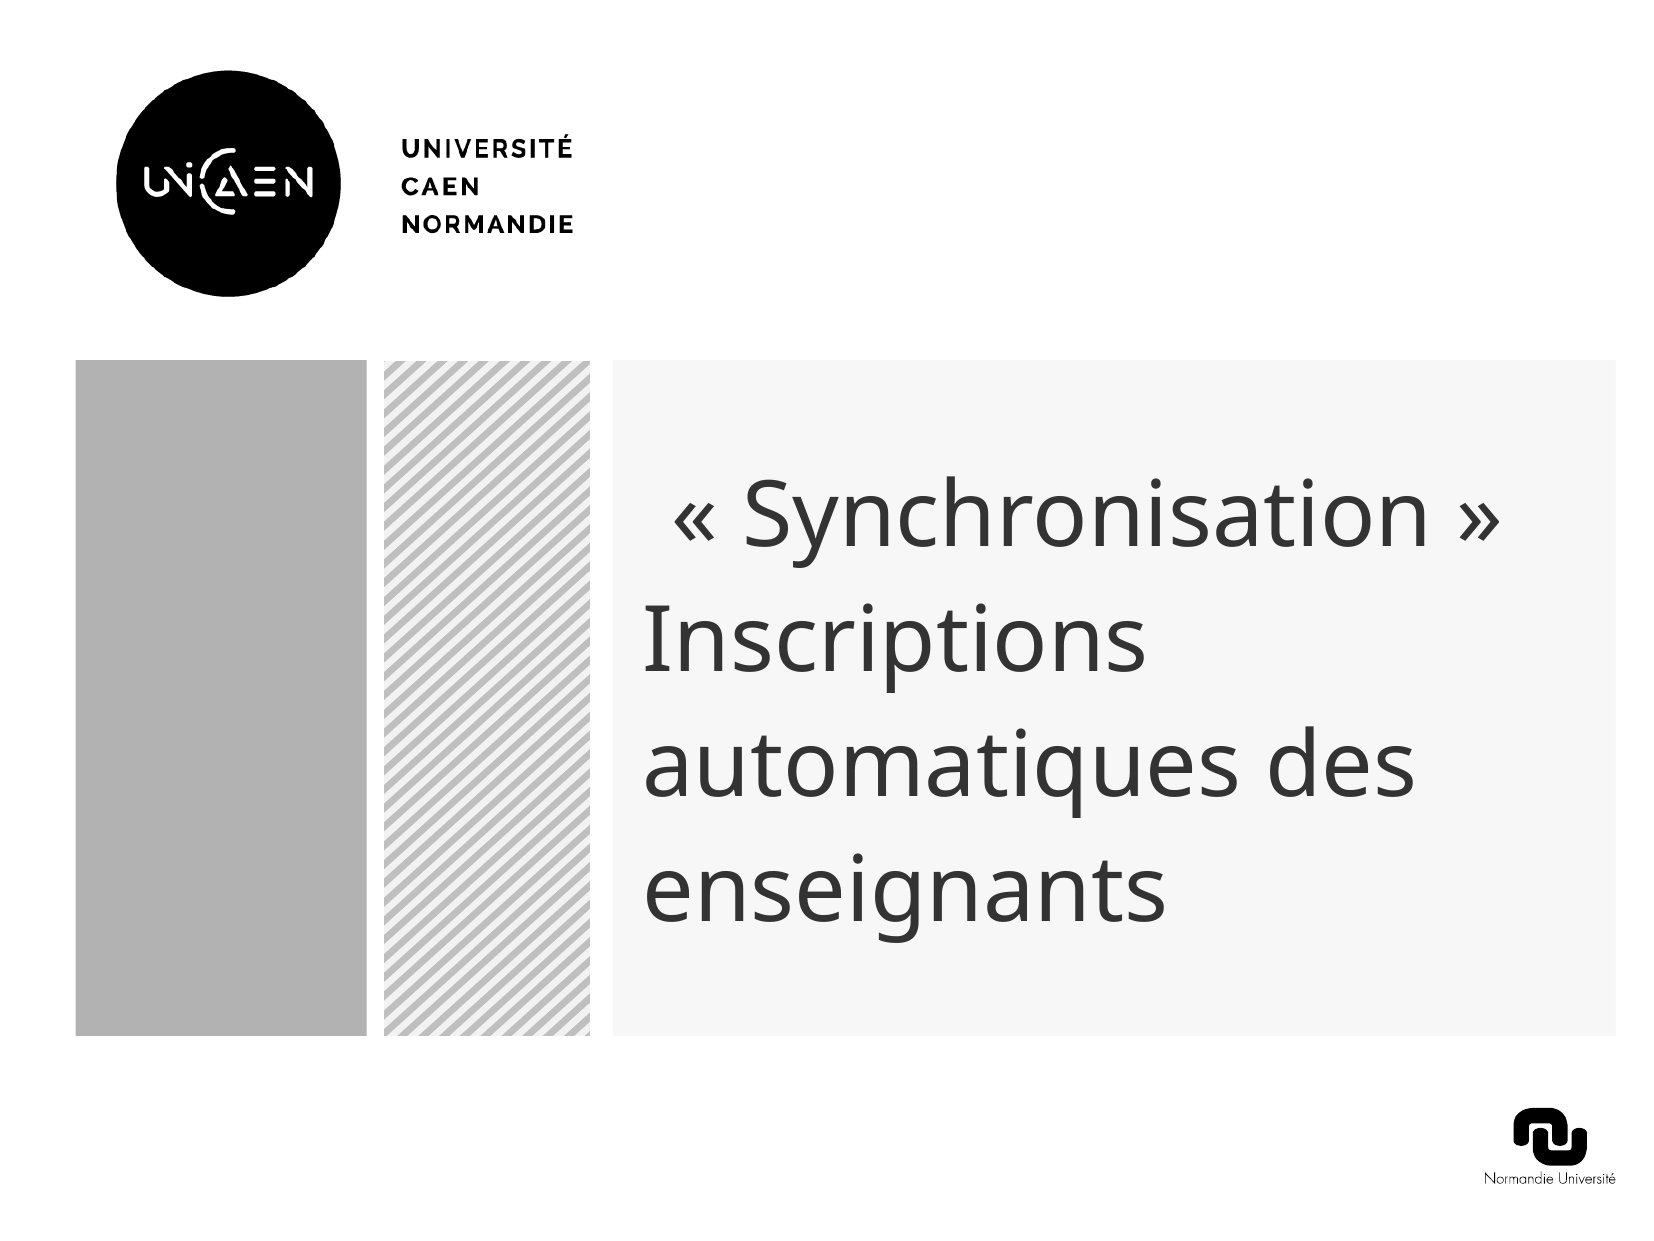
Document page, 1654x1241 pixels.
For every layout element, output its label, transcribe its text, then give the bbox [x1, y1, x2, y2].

picture [383, 20, 592, 347]
picture [69, 20, 351, 347]
title « Synchronisation » Inscriptions automatiques des enseignants [612, 360, 1619, 1038]
